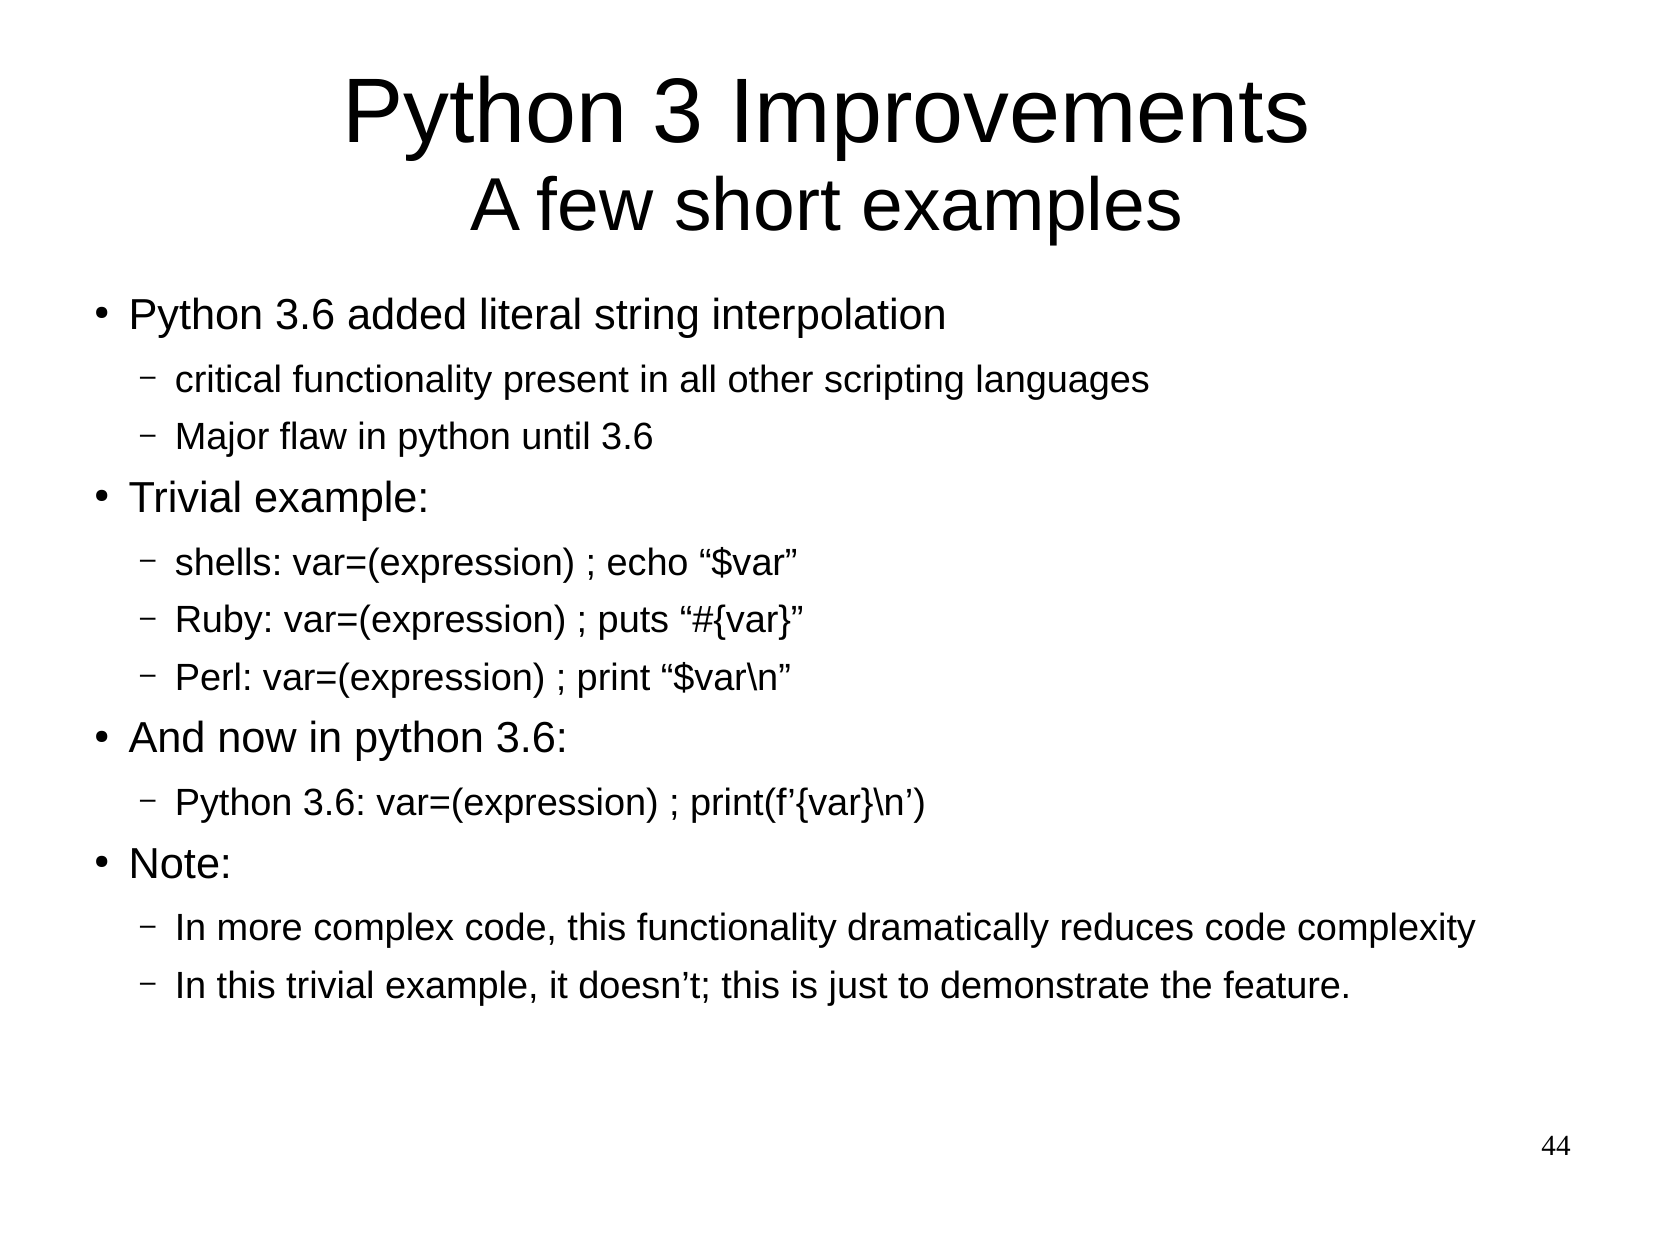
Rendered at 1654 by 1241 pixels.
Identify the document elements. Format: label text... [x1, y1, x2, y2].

title Python 3 Improvements A few short examples [82, 49, 1571, 257]
list Python 3.6 added literal string interpolation critical functionality present in all other scripting languages Major flaw in python until 3.6 Trivial example: shells: var=(expression) ; echo “$var” Ruby: var=(expression) ; puts “#{var}” Perl: var=(expression) ; print “$var\n” And now in python 3.6: Python 3.6: var=(expression) ; print(f’{var}\n’) Note: In more complex code, this functionality dramatically reduces code complexity In this trivial example, it doesn’t; this is just to demonstrate the feature. [82, 290, 1571, 1010]
